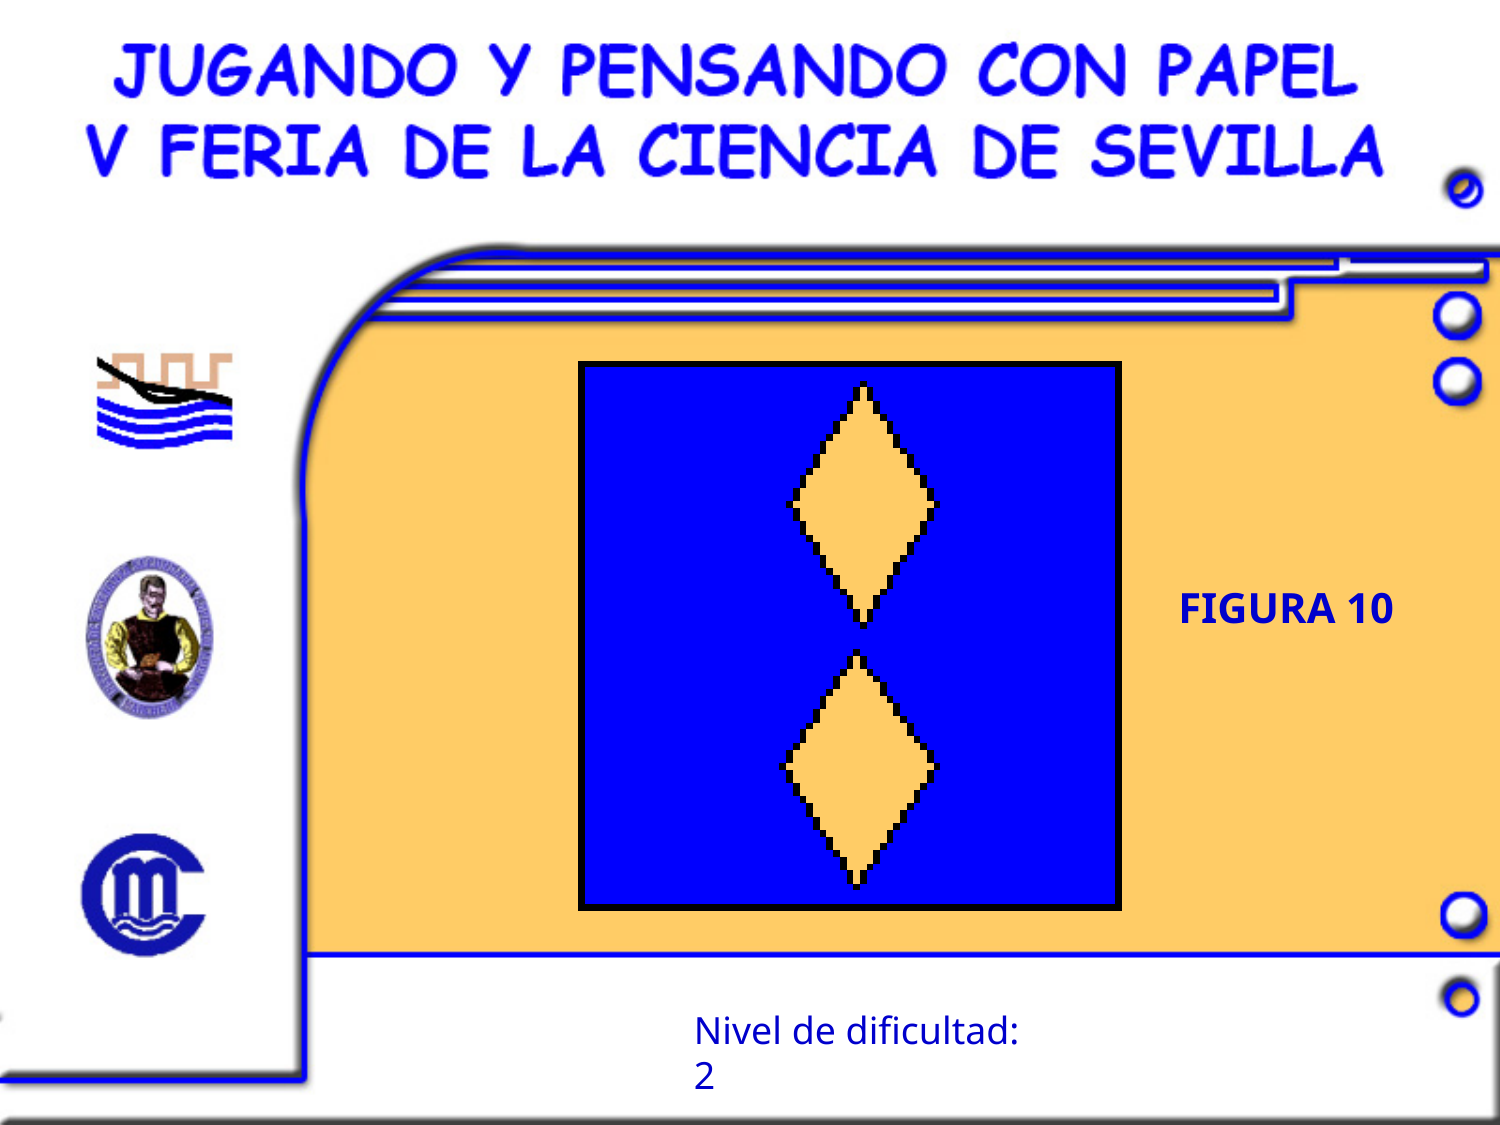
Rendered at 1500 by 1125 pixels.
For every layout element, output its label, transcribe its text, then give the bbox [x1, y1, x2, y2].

text_box Nivel de dificultad: 2 [679, 999, 1046, 1105]
text_box FIGURA 10 [1163, 574, 1424, 640]
picture [0, 0, 1500, 1125]
